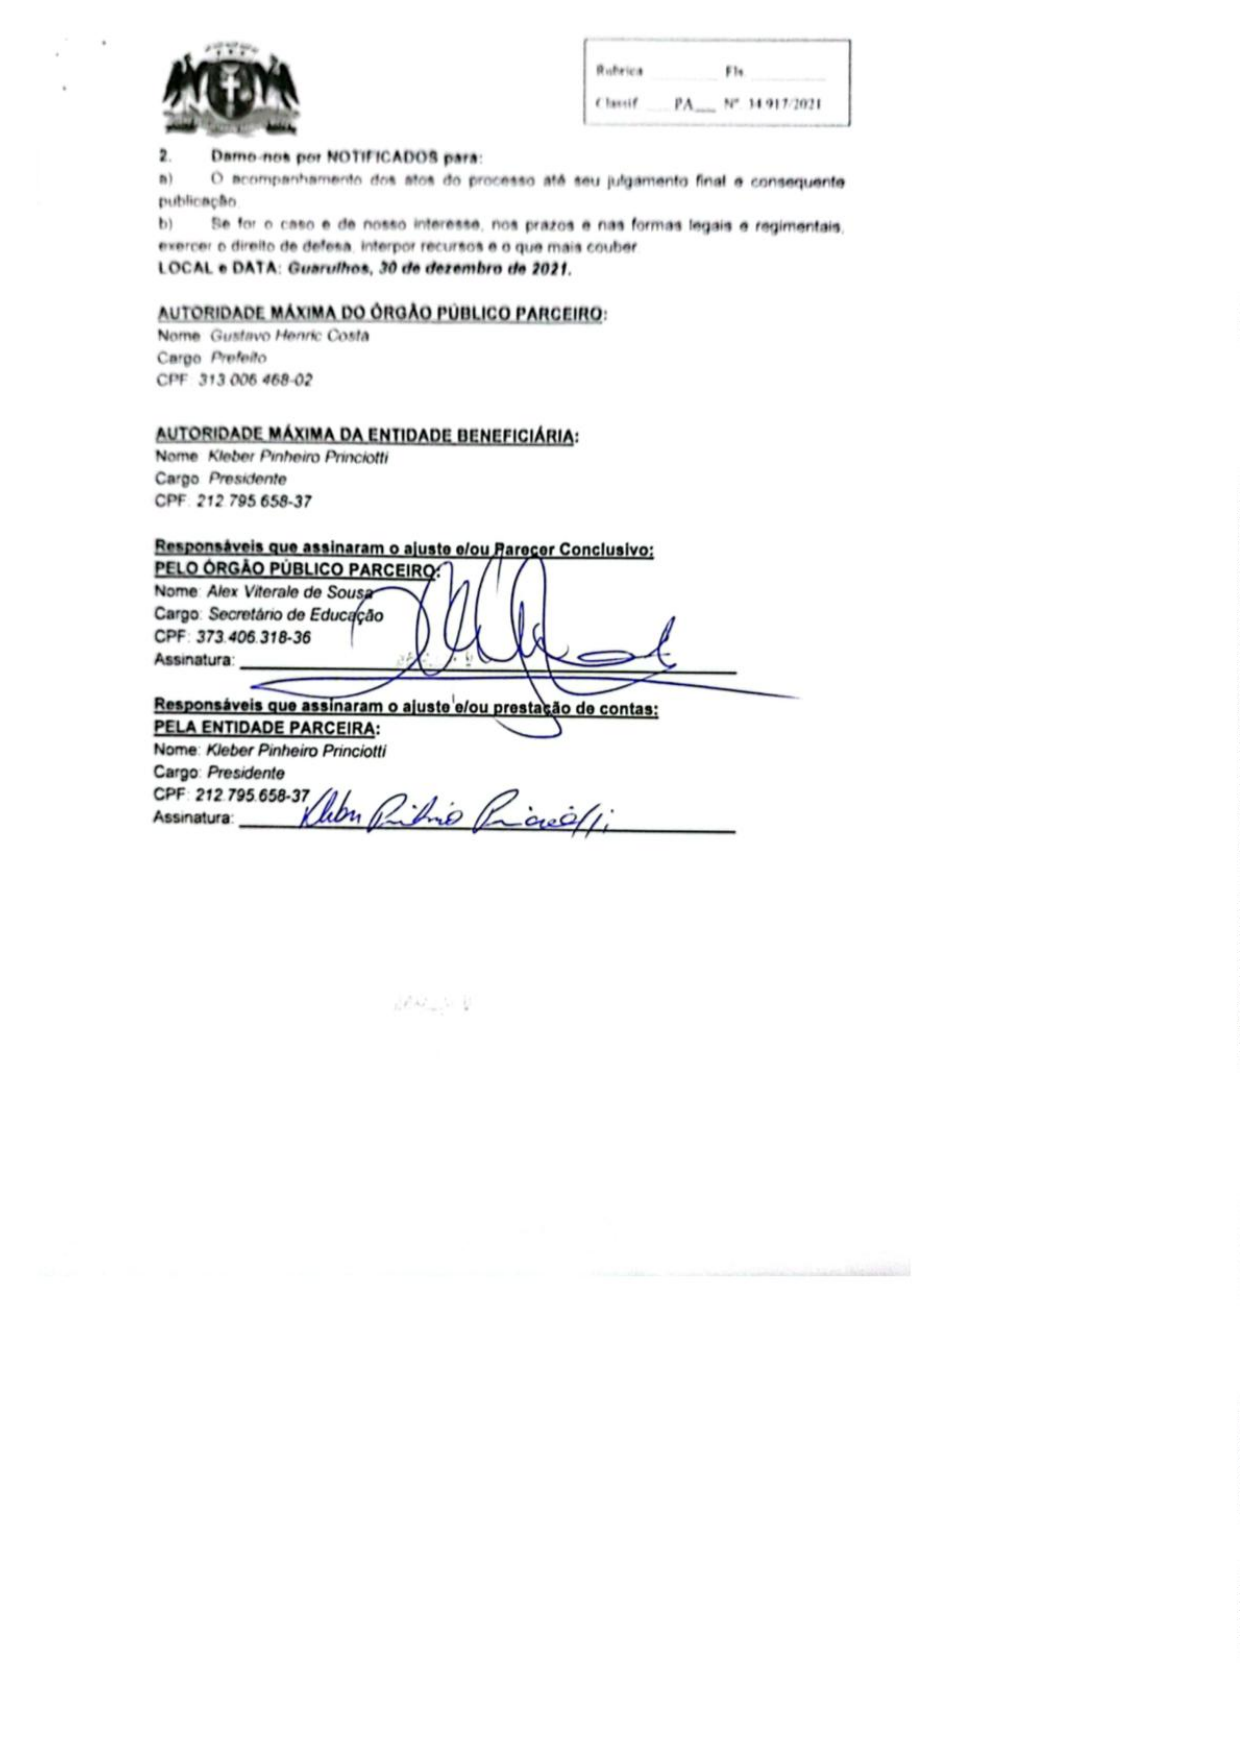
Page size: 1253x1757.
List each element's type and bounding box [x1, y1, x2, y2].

text_box [36, 0, 1240, 1734]
